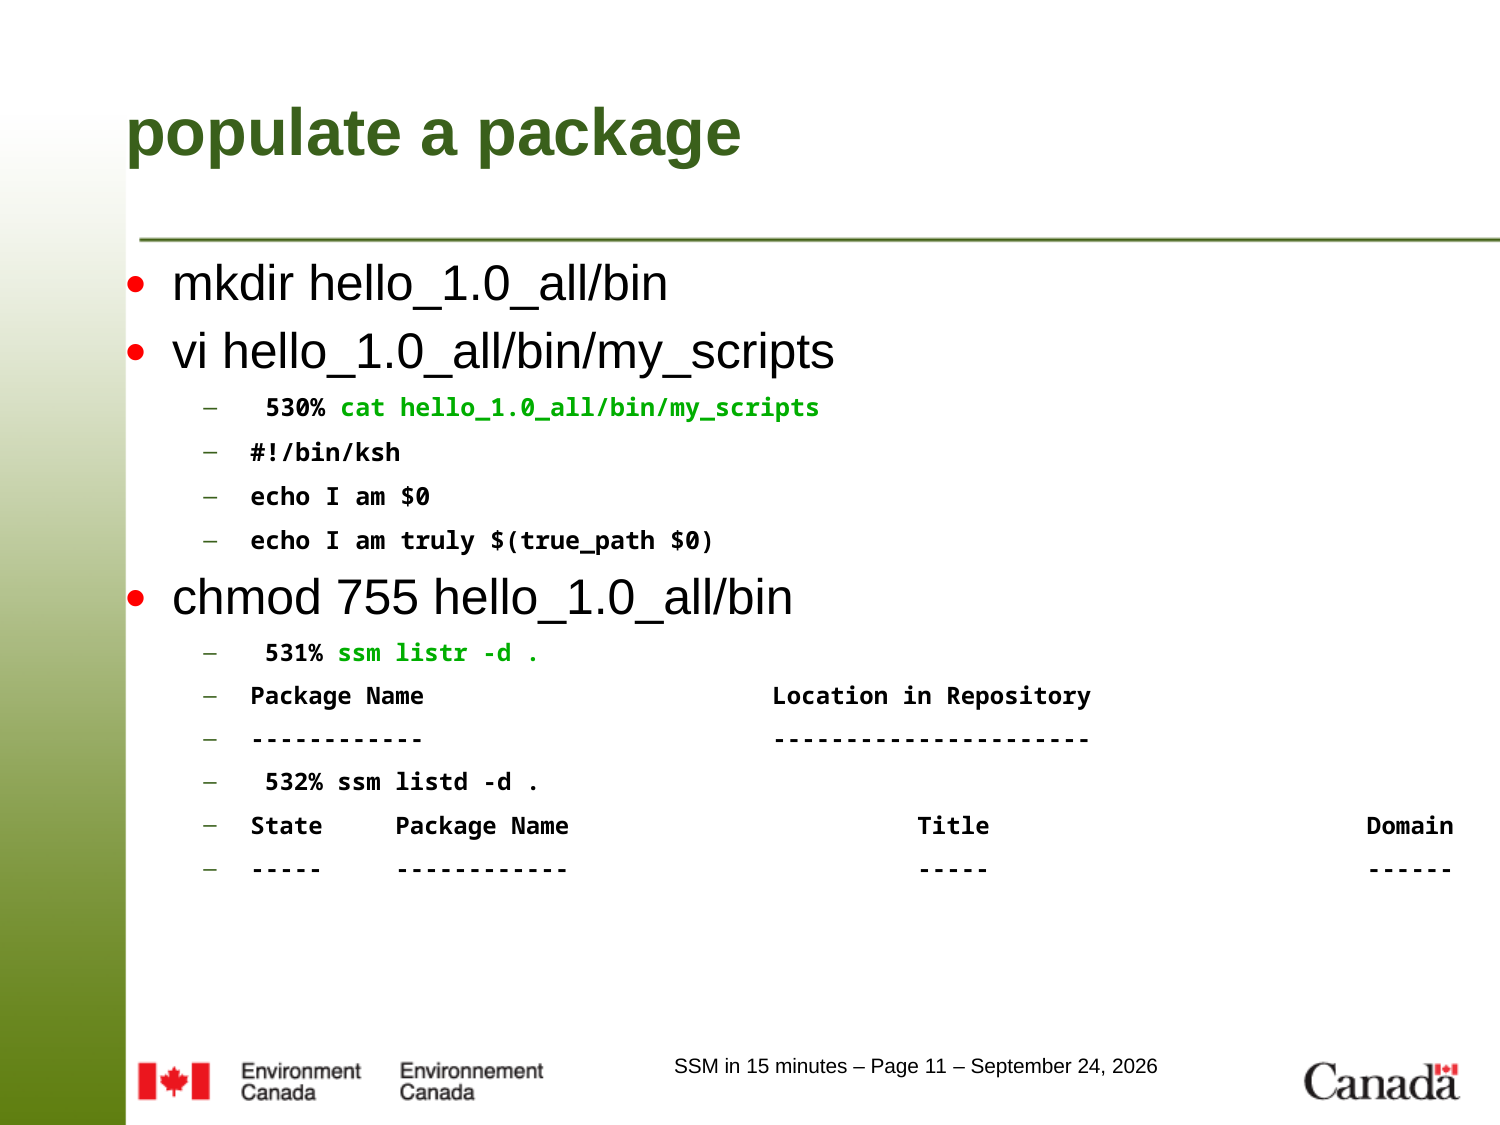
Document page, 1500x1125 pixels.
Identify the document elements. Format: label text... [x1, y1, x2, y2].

list mkdir hello_1.0_all/bin vi hello_1.0_all/bin/my_scripts 530% cat hello_1.0_all/bin/my_scripts #!/bin/ksh echo I am $0 echo I am truly $(true_path $0) chmod 755 hello_1.0_all/bin 531% ssm listr -d . Package Name Location in Repository ------------ ---------------------- 532% ssm listd -d . State Package Name Title Domain ----- ------------ ----- ------ [125, 255, 1463, 1009]
title populate a package [125, 52, 1463, 213]
picture [0, 0, 1500, 1125]
